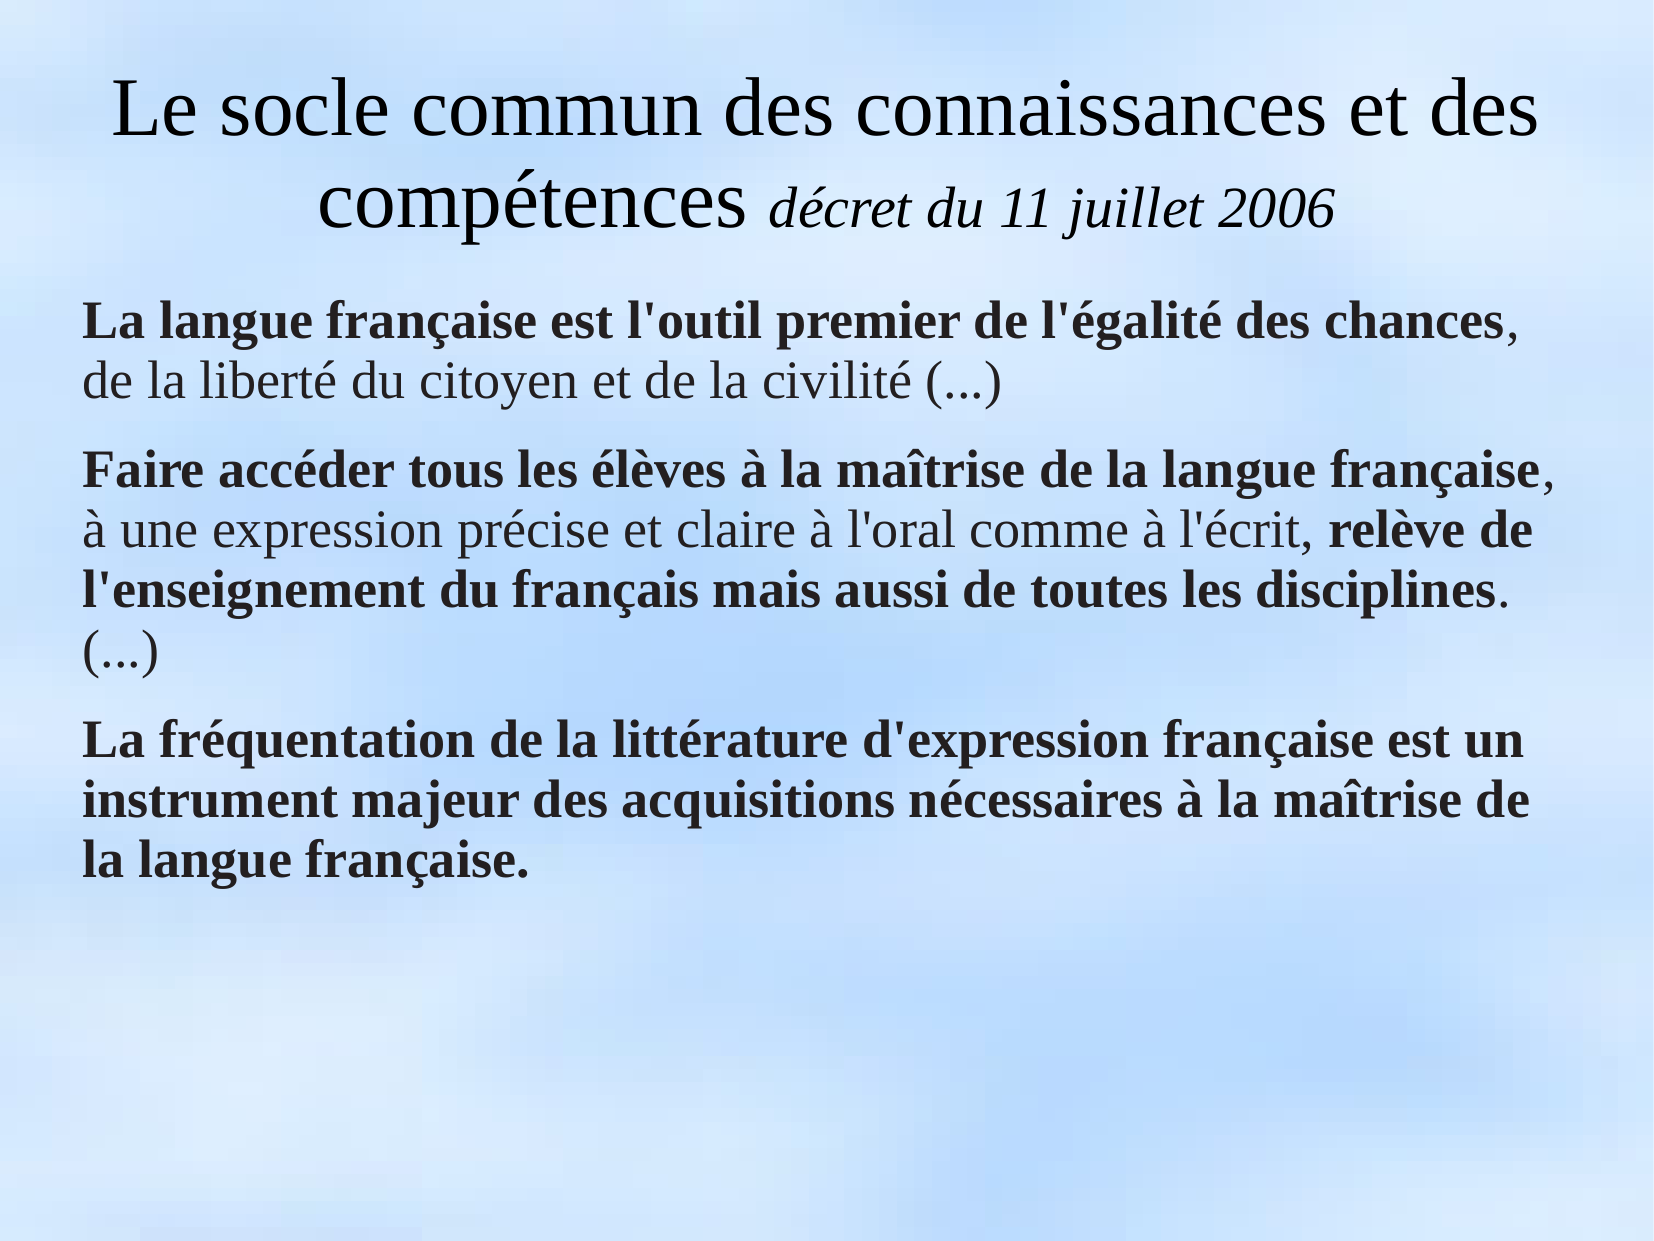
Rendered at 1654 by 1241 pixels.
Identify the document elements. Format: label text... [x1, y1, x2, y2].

list La langue française est l'outil premier de l'égalité des chances, de la liberté du citoyen et de la civilité (...) Faire accéder tous les élèves à la maîtrise de la langue française, à une expression précise et claire à l'oral comme à l'écrit, relève de l'enseignement du français mais aussi de toutes les disciplines. (...) La fréquentation de la littérature d'expression française est un instrument majeur des acquisitions nécessaires à la maîtrise de la langue française. [82, 290, 1571, 1094]
title Le socle commun des connaissances et des compétences décret du 11 juillet 2006 [82, 49, 1571, 257]
picture [0, 0, 1654, 1241]
